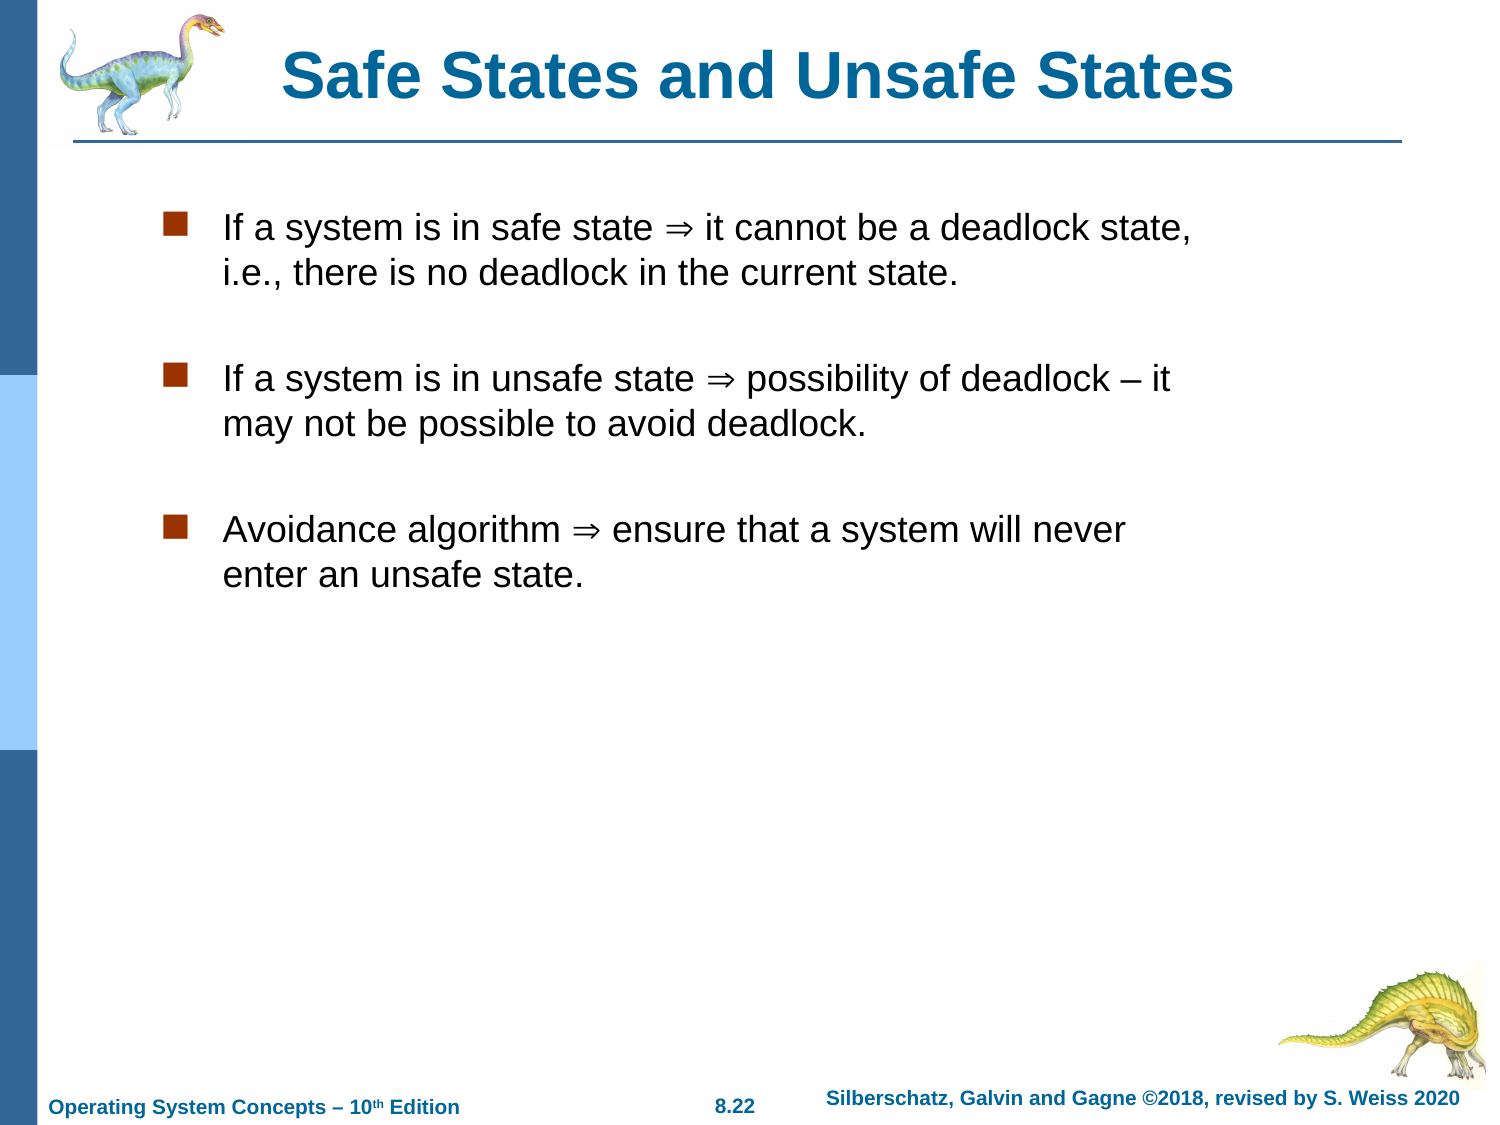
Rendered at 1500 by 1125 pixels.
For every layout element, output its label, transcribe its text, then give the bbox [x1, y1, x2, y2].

picture [1275, 959, 1486, 1095]
picture [46, 0, 243, 149]
list If a system is in safe state  it cannot be a deadlock state, i.e., there is no deadlock in the current state. If a system is in unsafe state  possibility of deadlock – it may not be possible to avoid deadlock. Avoidance algorithm  ensure that a system will never enter an unsafe state. [151, 195, 1234, 920]
title Safe States and Unsafe States [75, 24, 1426, 120]
